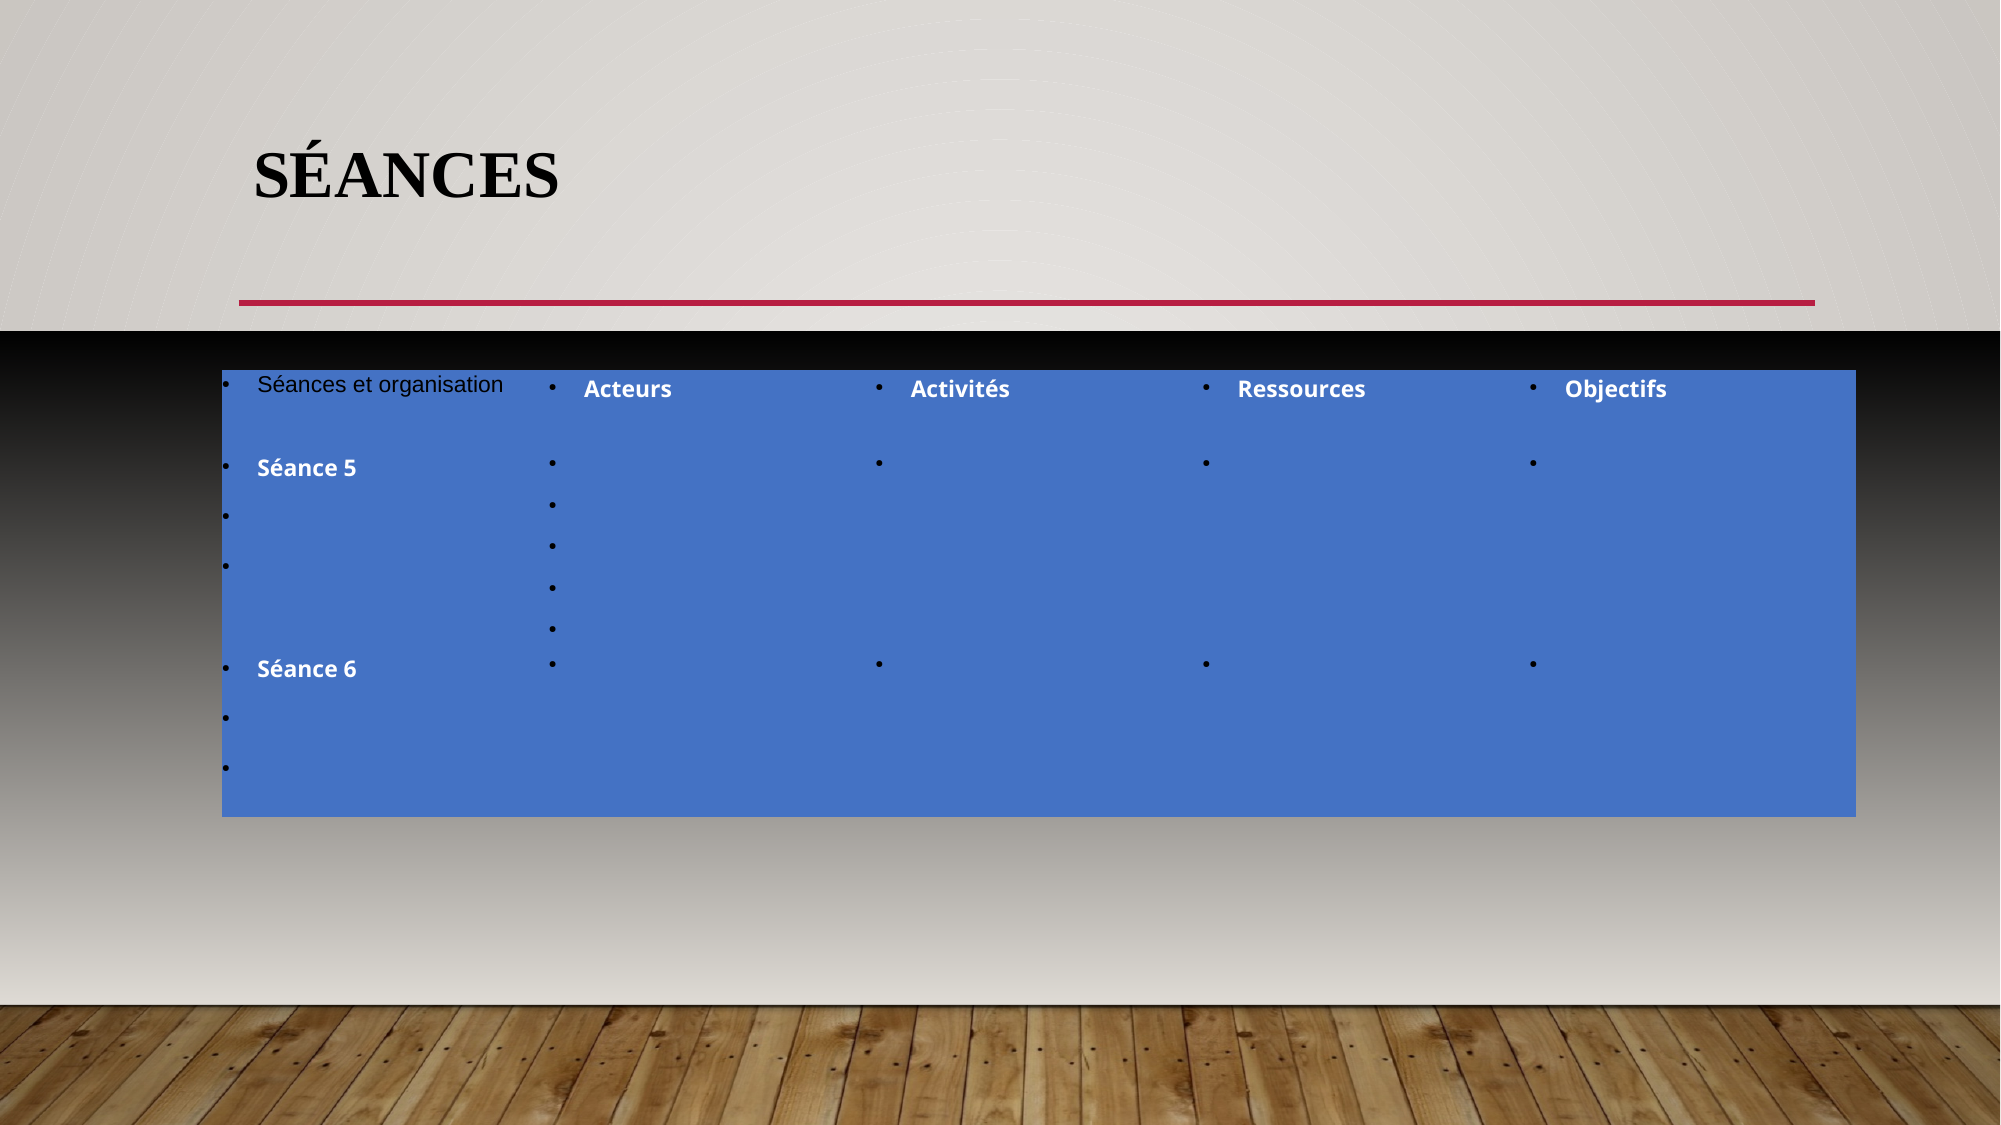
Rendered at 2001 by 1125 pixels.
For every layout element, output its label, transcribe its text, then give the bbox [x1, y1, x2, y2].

table_cell [875, 651, 1202, 817]
table_cell [549, 450, 875, 651]
table_cell Séance 5 [222, 450, 549, 651]
table_cell [875, 450, 1202, 651]
table_cell Séance 6 [222, 651, 549, 817]
title Séances [238, 131, 1814, 305]
table_header Ressources [1202, 370, 1529, 450]
table_header Objectifs [1529, 370, 1856, 450]
table_cell [1202, 651, 1529, 817]
table_cell [1529, 450, 1856, 651]
table_header Activités [875, 370, 1202, 450]
table_header Séances et organisation [222, 370, 549, 450]
table_cell [549, 651, 875, 817]
table_header Acteurs [549, 370, 875, 450]
table_cell [1202, 450, 1529, 651]
table_cell [1529, 651, 1856, 817]
